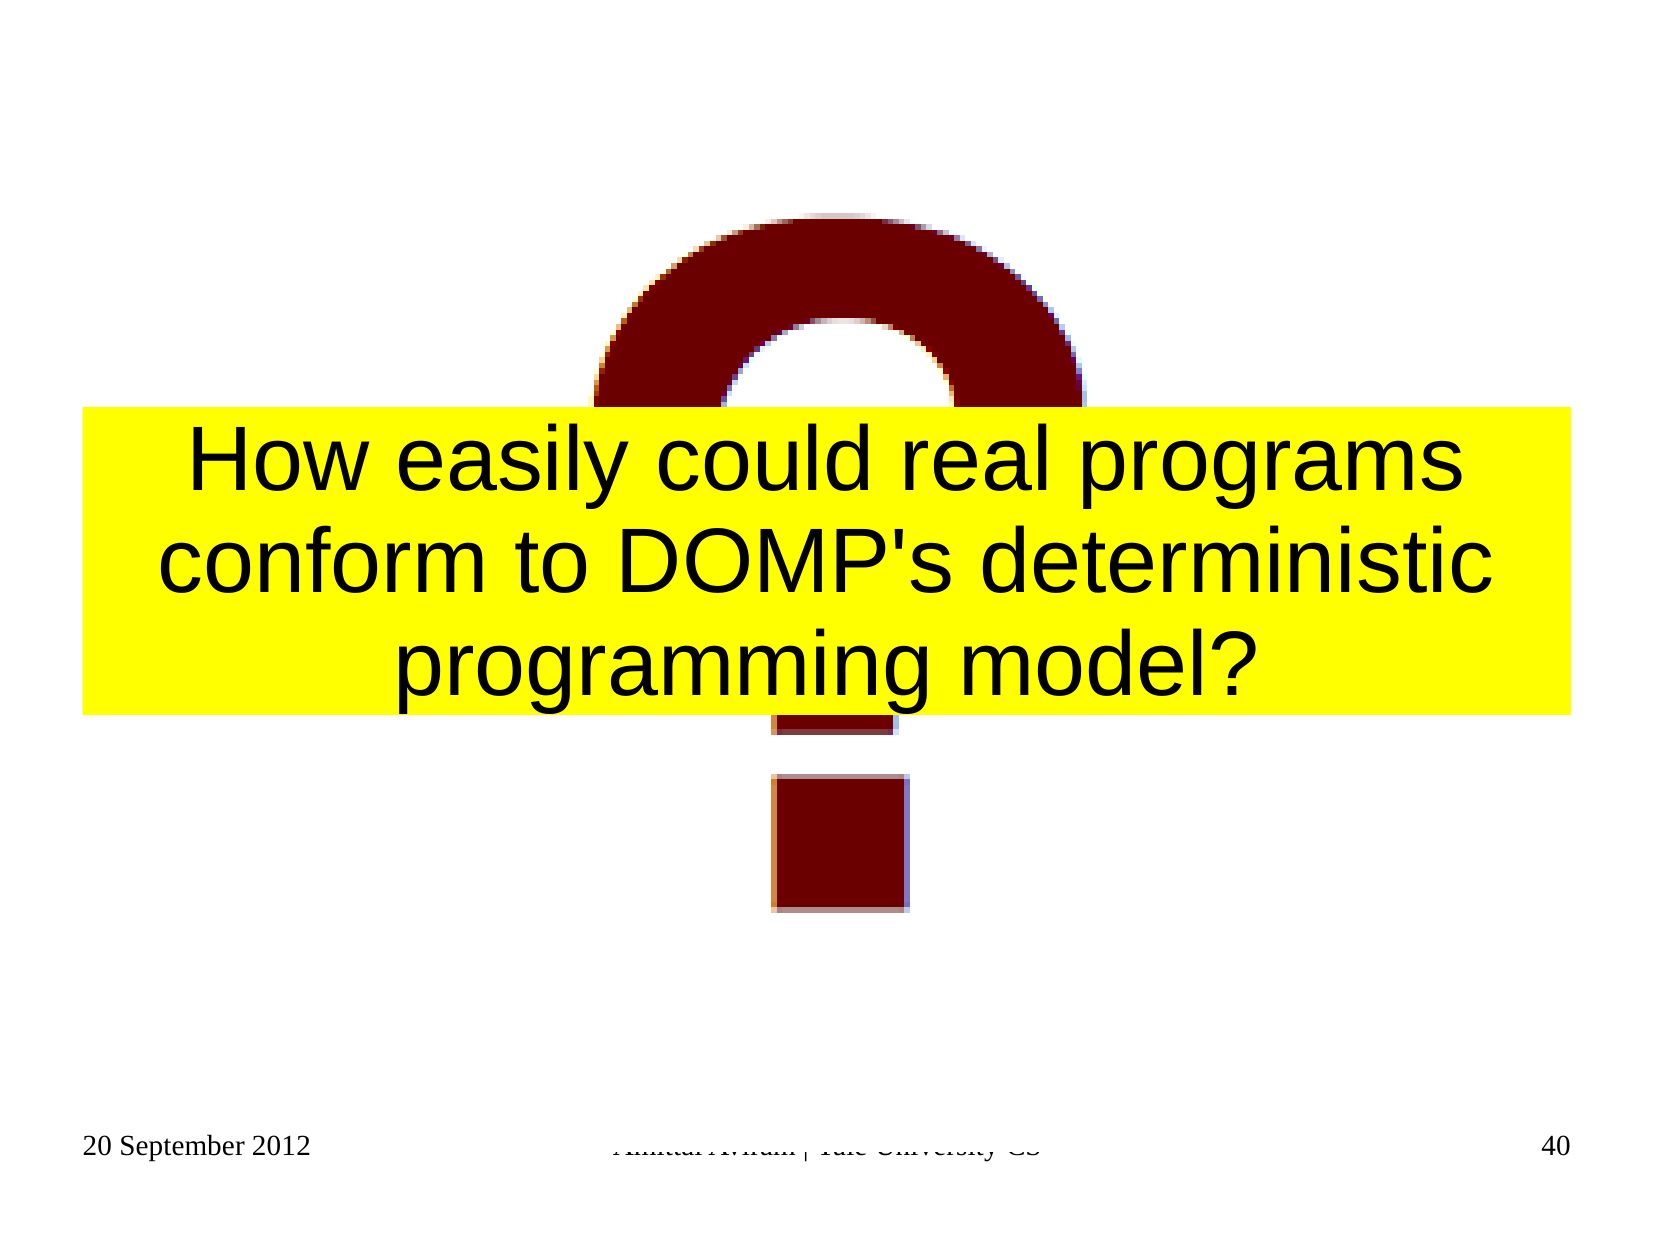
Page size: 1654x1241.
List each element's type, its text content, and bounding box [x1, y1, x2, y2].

title How easily could real programs conform to DOMP's deterministic programming model? [82, 407, 1571, 715]
picture [472, 715, 1182, 1152]
picture [472, 8, 1182, 407]
